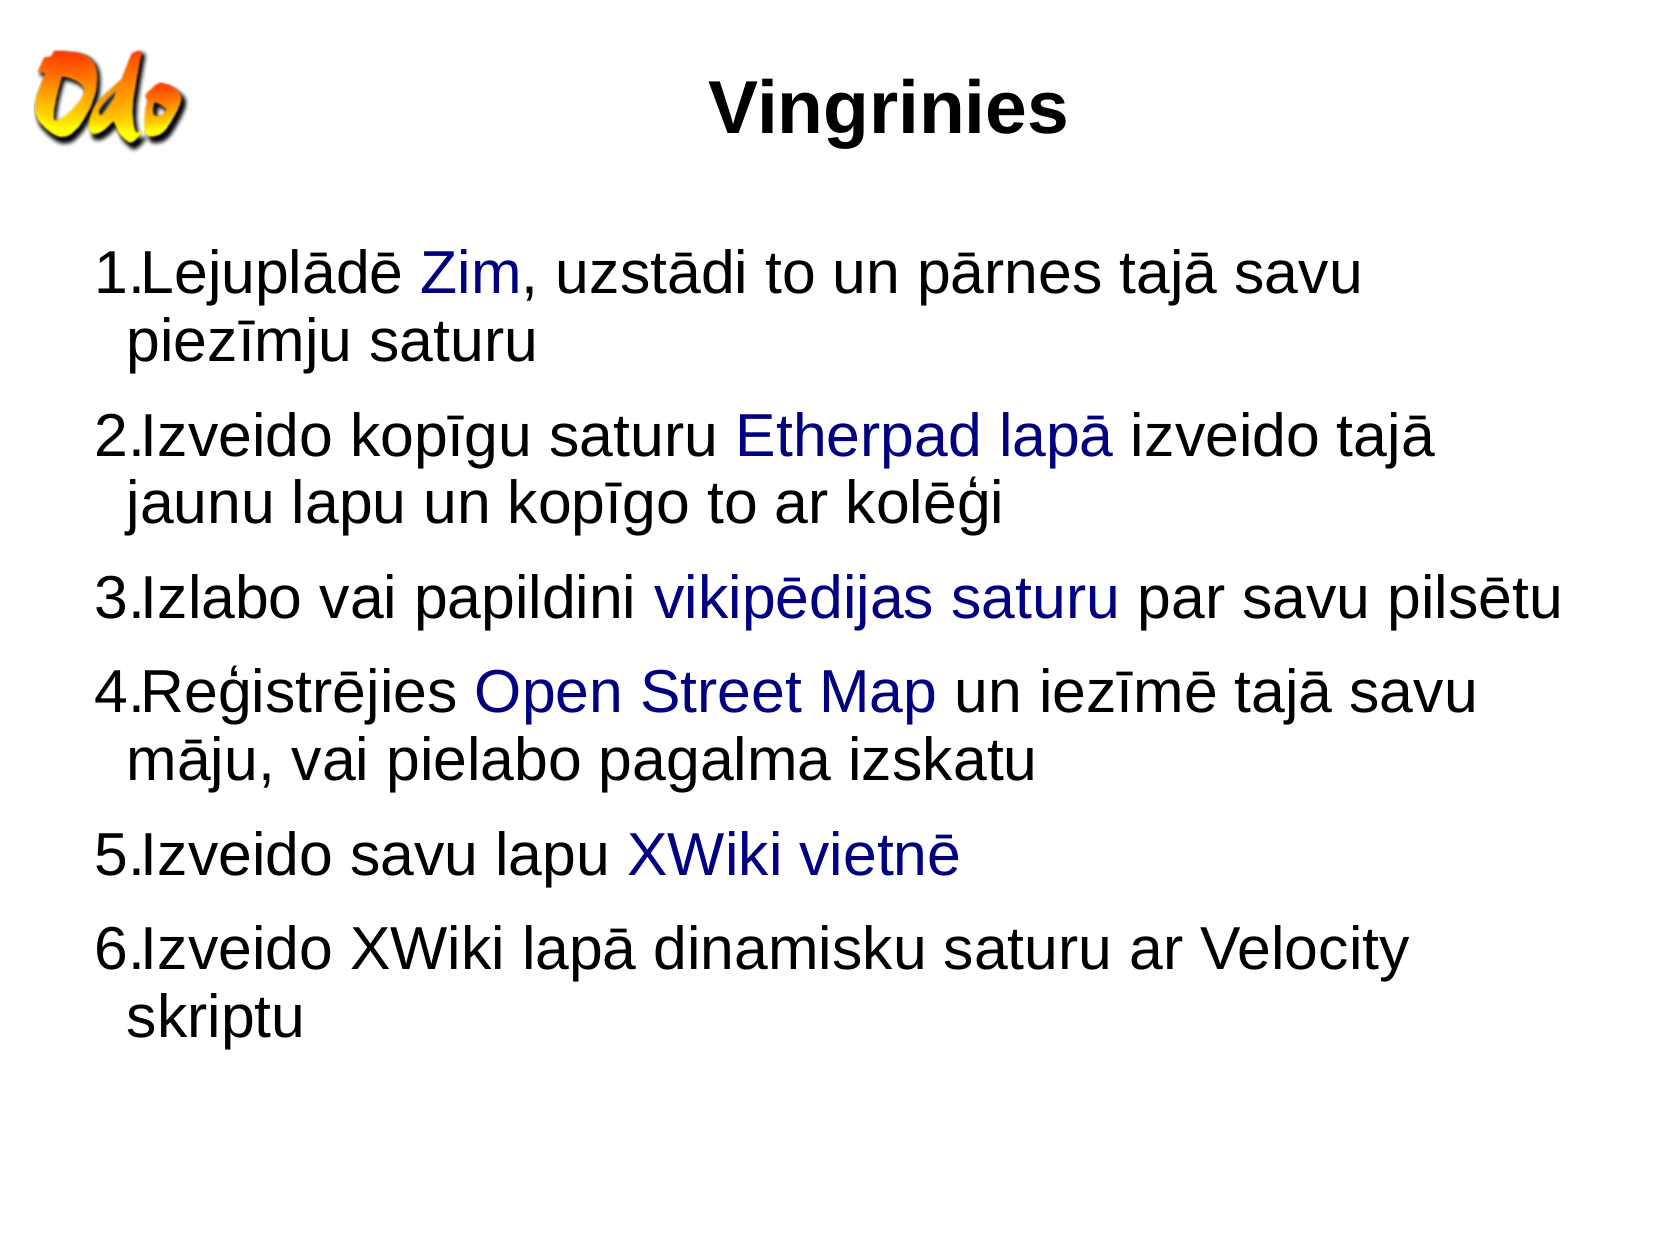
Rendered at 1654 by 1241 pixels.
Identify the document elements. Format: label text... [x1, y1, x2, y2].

picture [27, 34, 195, 160]
title Vingrinies [206, 49, 1571, 166]
list Lejuplādē Zim, uzstādi to un pārnes tajā savu piezīmju saturu Izveido kopīgu saturu Etherpad lapā izveido tajā jaunu lapu un kopīgo to ar kolēģi Izlabo vai papildini vikipēdijas saturu par savu pilsētu Reģistrējies Open Street Map un iezīmē tajā savu māju, vai pielabo pagalma izskatu Izveido savu lapu XWiki vietnē Izveido XWiki lapā dinamisku saturu ar Velocity skriptu [94, 238, 1583, 1058]
